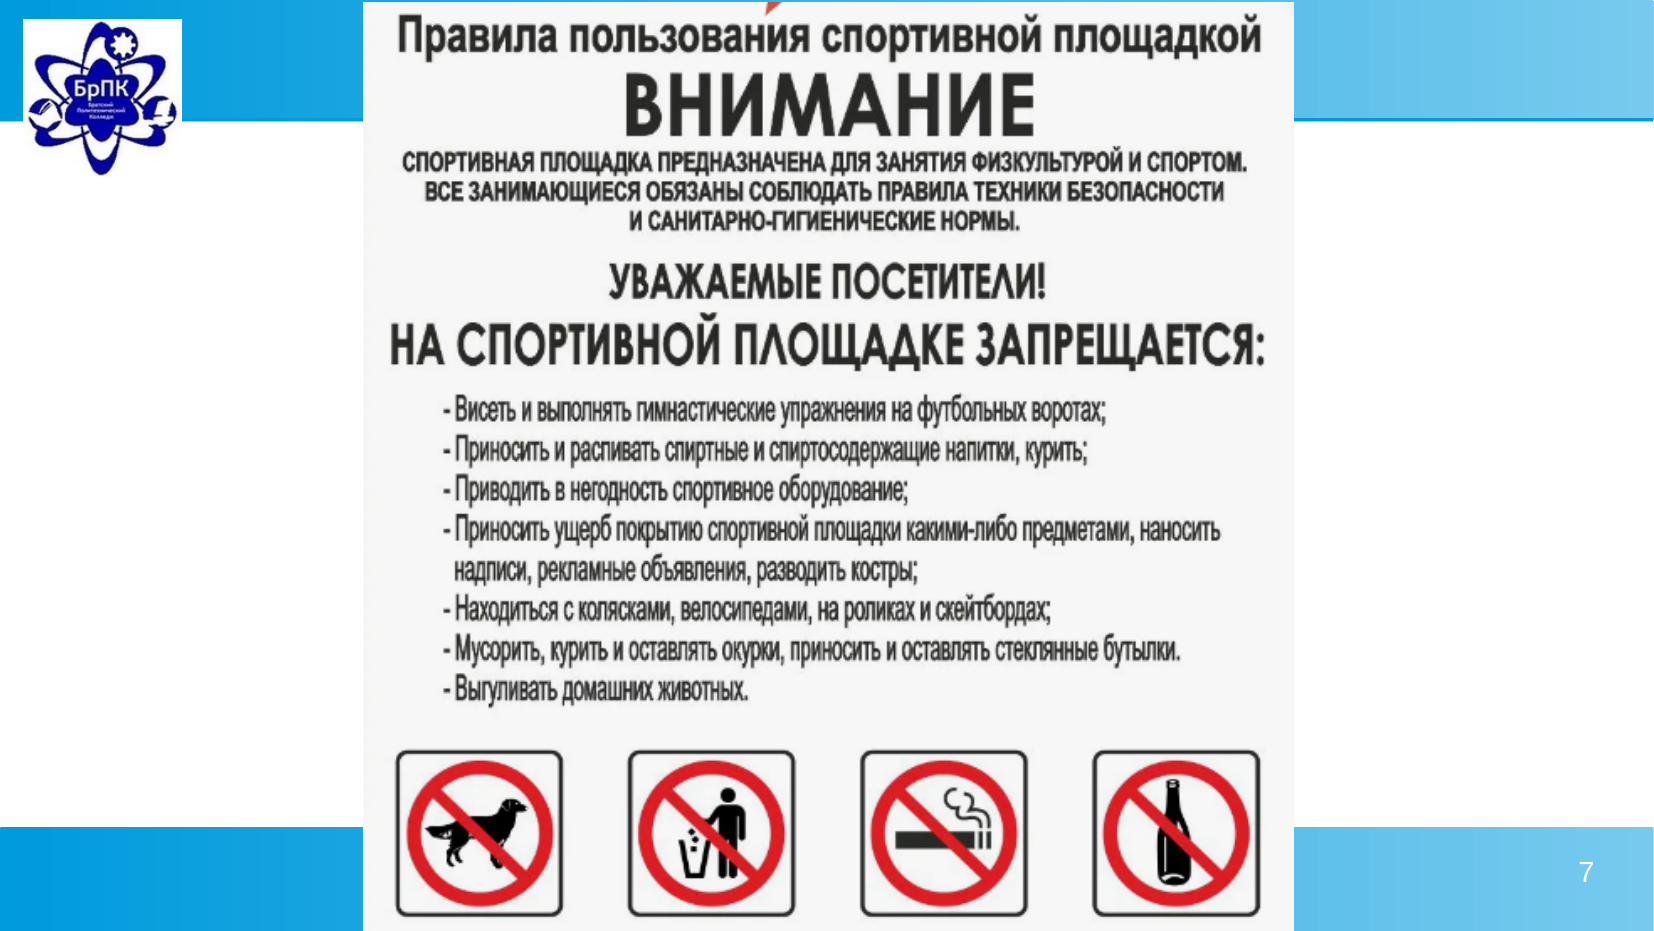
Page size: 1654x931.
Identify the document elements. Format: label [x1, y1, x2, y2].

picture [363, 2, 1294, 931]
picture [23, 20, 182, 178]
